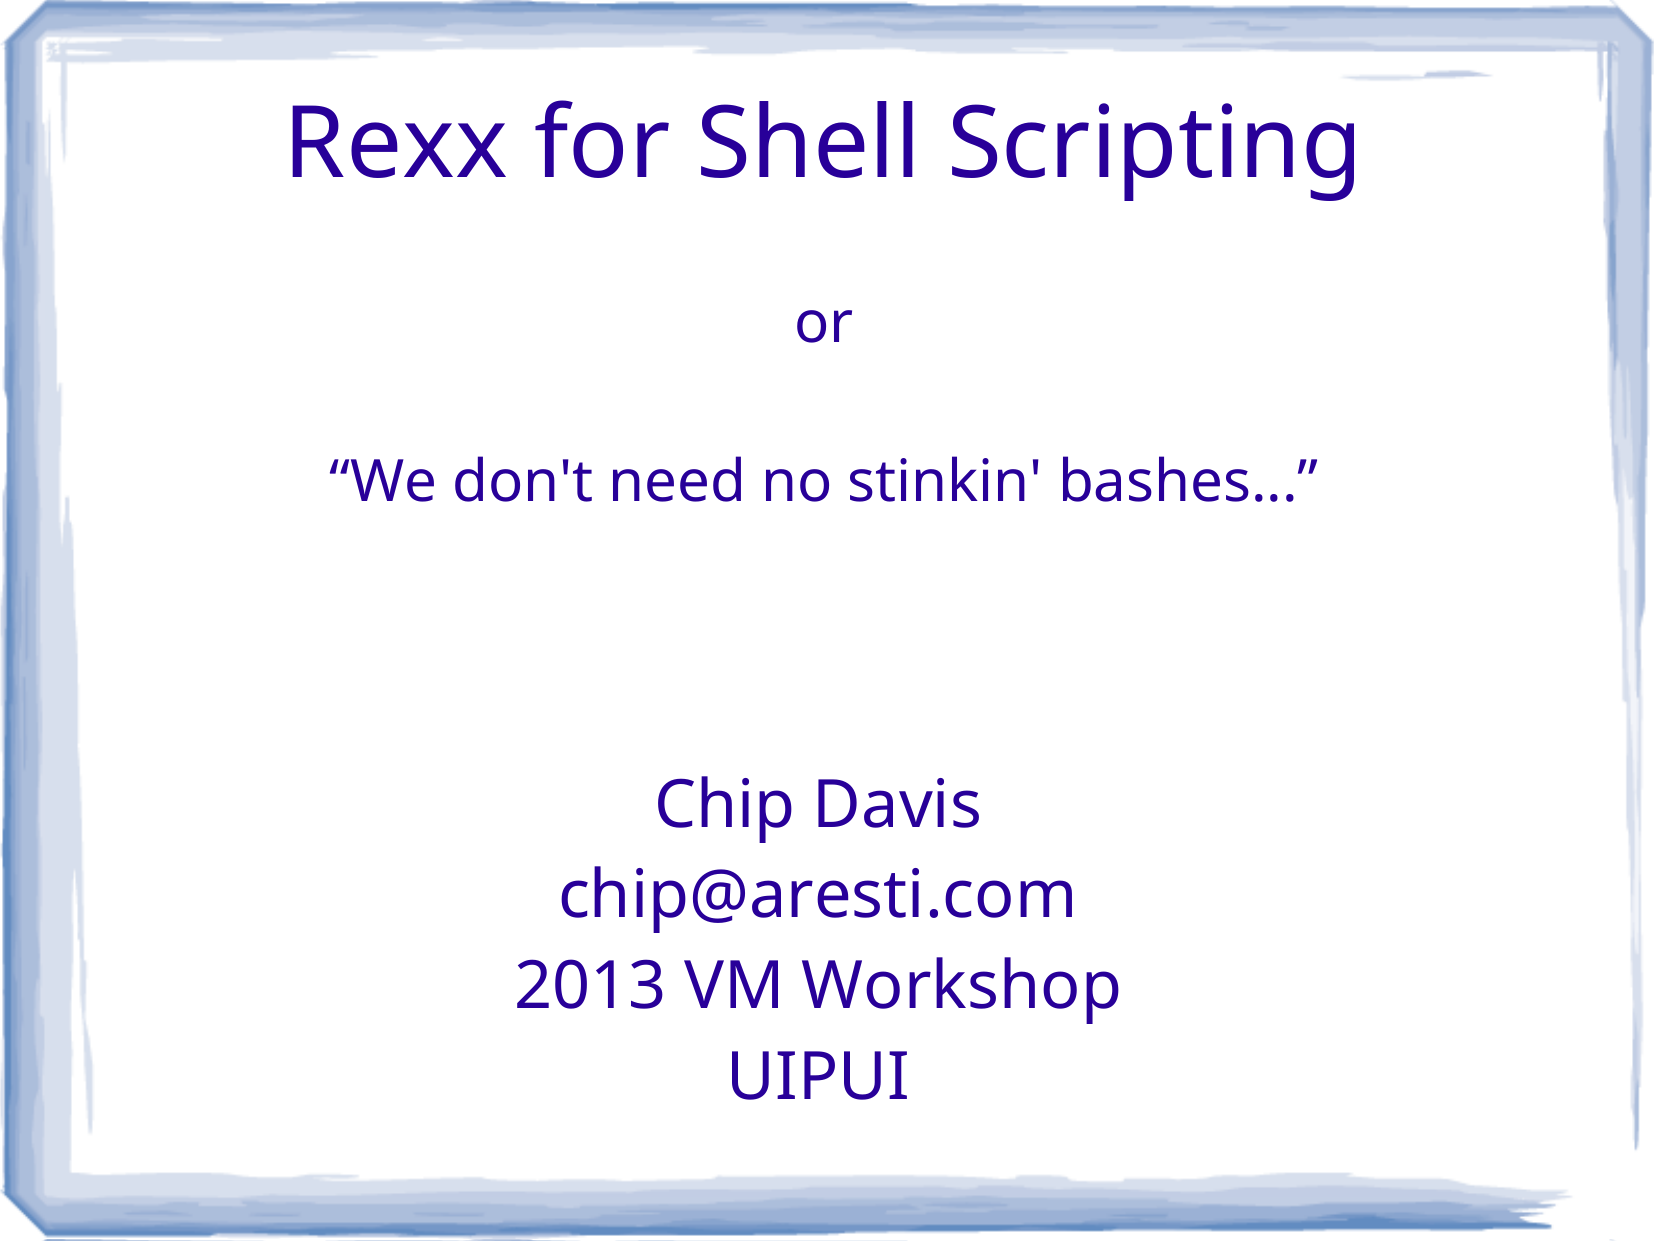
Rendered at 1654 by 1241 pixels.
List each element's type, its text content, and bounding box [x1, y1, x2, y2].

subtitle Chip Davis chip@aresti.com 2013 VM Workshop UIPUI [172, 735, 1465, 1141]
title Rexx for Shell Scripting or “We don't need no stinkin' bashes...” [115, 95, 1533, 494]
picture [0, 0, 1654, 1241]
